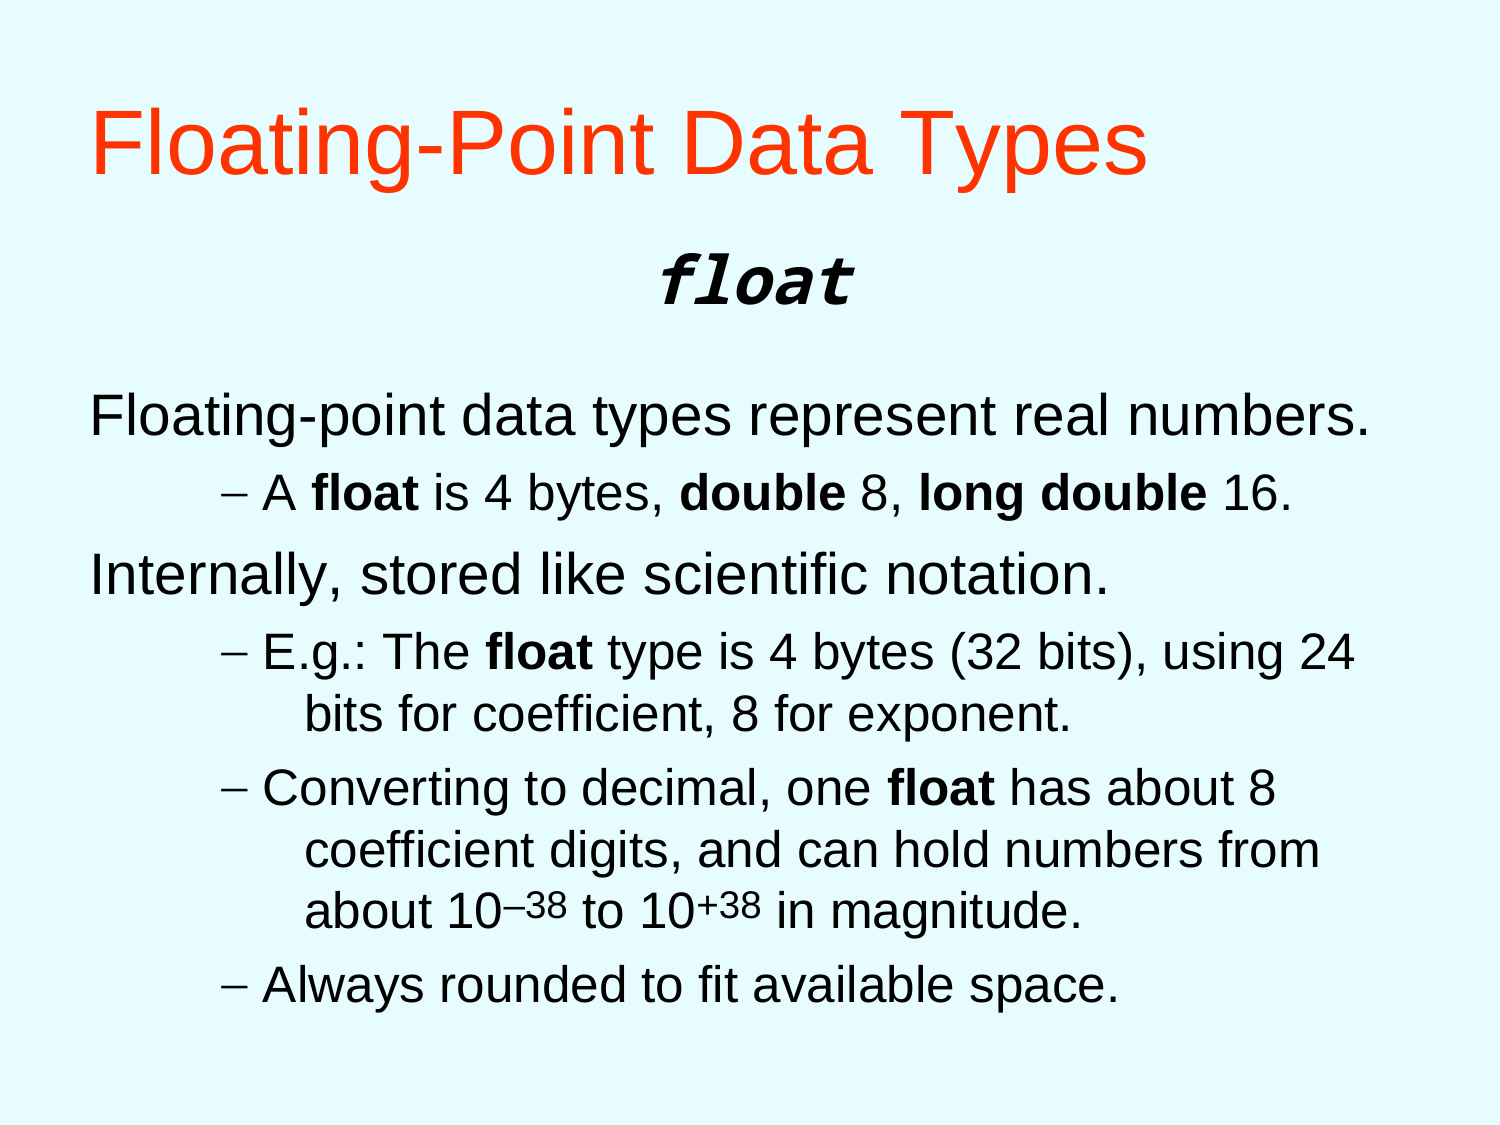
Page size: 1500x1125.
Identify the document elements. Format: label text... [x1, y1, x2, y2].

title Floating-Point Data Types [75, 45, 1423, 231]
list Floating-point data types represent real numbers. A float is 4 bytes, double 8, long double 16. Internally, stored like scientific notation. E.g.: The float type is 4 bytes (32 bits), using 24 bits for coefficient, 8 for exponent. Converting to decimal, one float has about 8 coefficient digits, and can hold numbers from about 10–38 to 10+38 in magnitude. Always rounded to fit available space. [75, 368, 1423, 1030]
text_box float [621, 230, 879, 342]
